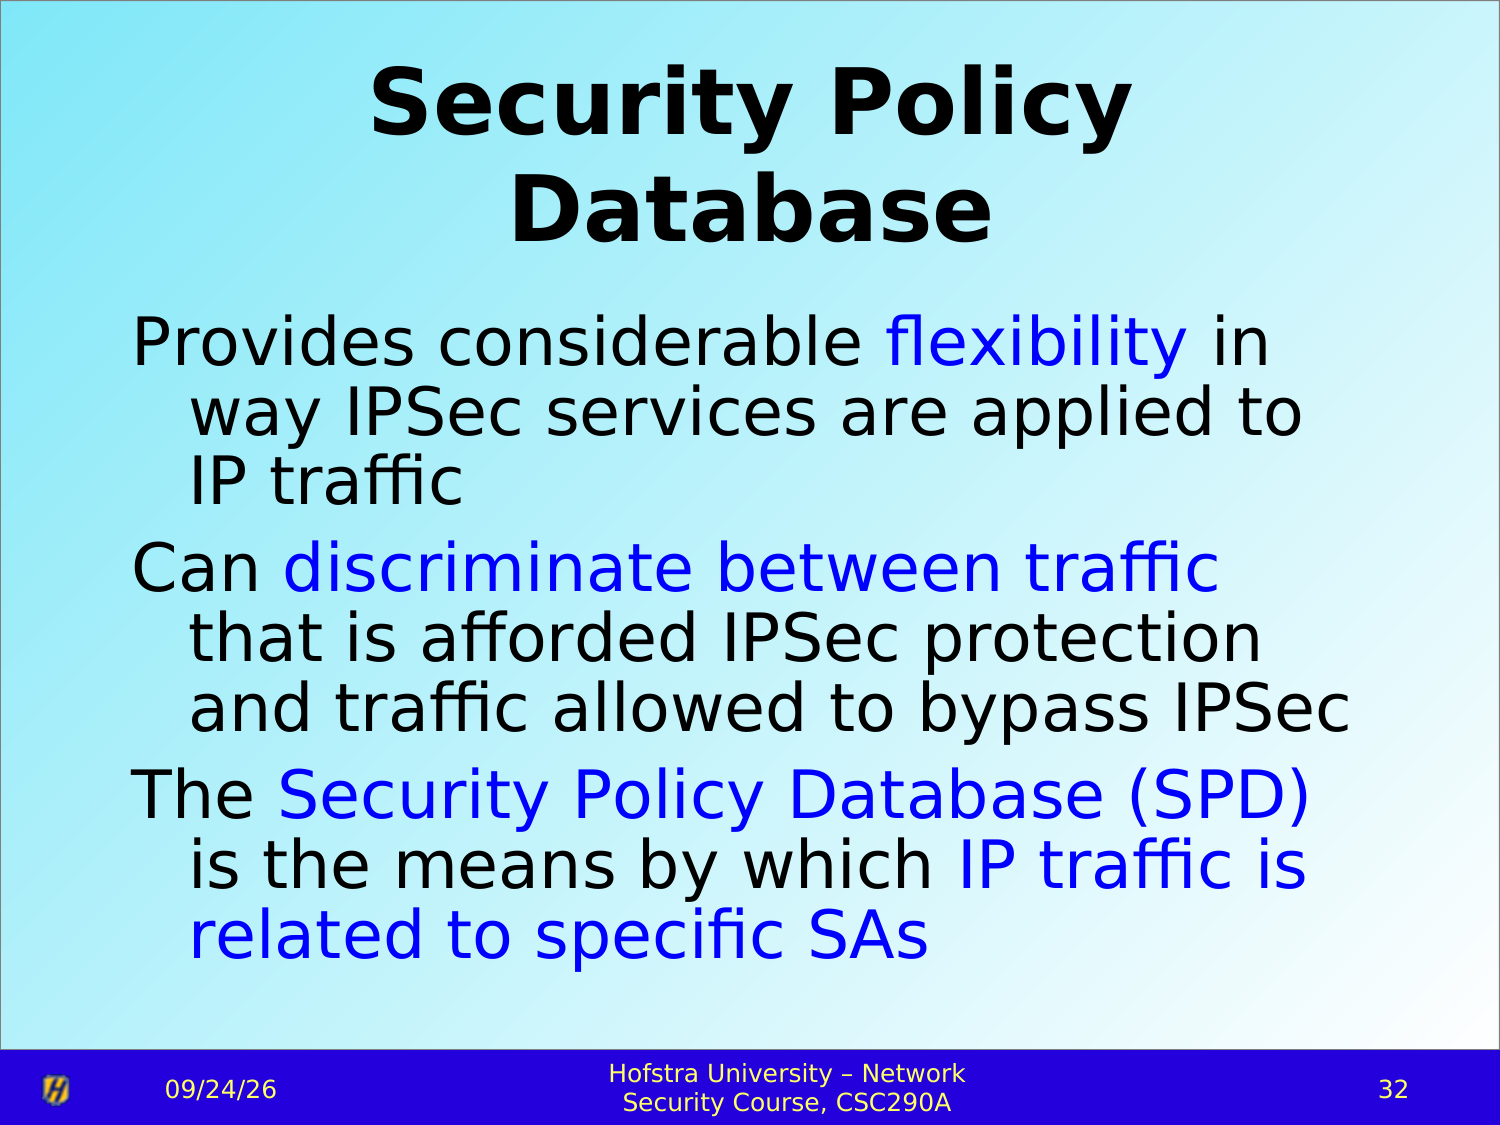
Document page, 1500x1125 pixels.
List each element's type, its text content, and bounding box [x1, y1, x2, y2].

picture [37, 1072, 76, 1110]
list Provides considerable flexibility in way IPSec services are applied to IP traffic Can discriminate between traffic that is afforded IPSec protection and traffic allowed to bypass IPSec The Security Policy Database (SPD) is the means by which IP traffic is related to specific SAs [117, 301, 1393, 988]
title Security Policy Database [112, 41, 1391, 271]
